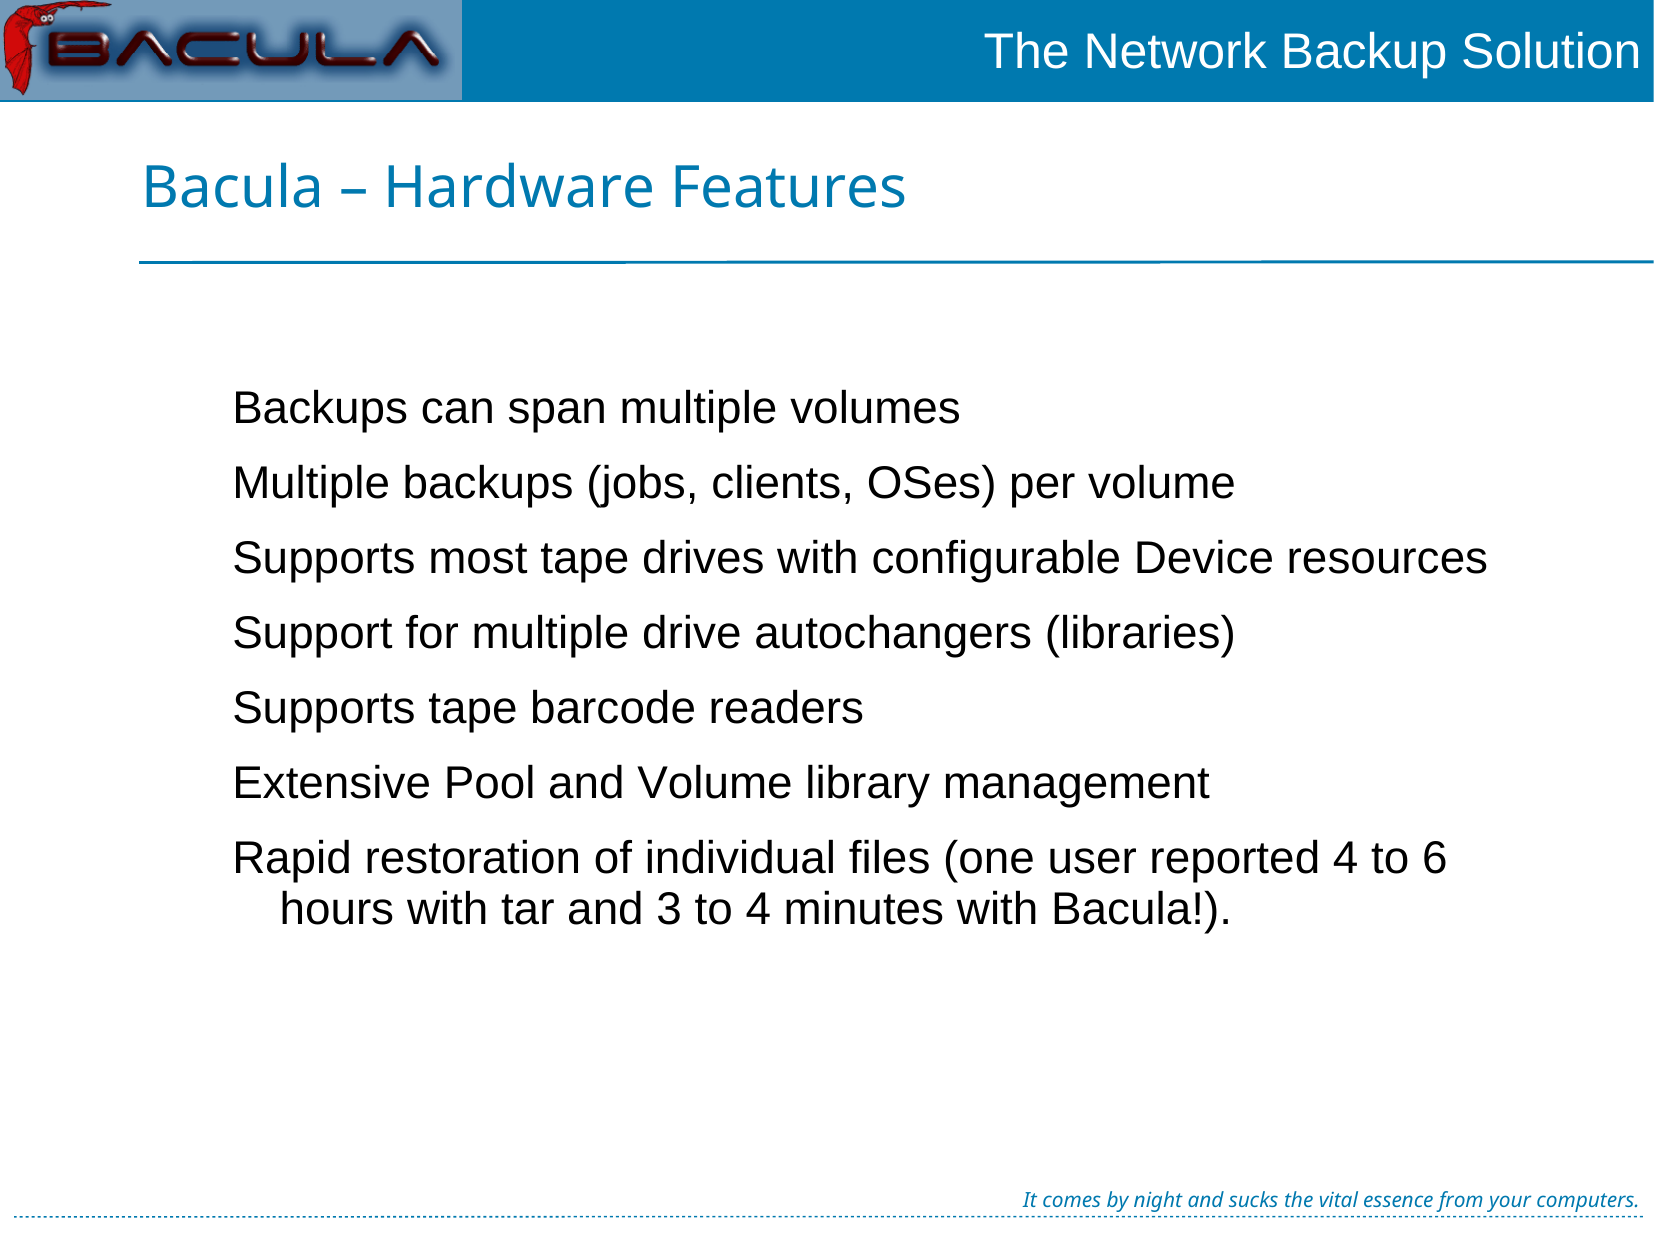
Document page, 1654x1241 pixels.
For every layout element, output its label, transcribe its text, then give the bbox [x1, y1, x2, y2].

title Bacula – Hardware Features [141, 112, 1501, 226]
picture [0, 0, 461, 99]
list Backups can span multiple volumes Multiple backups (jobs, clients, OSes) per volume Supports most tape drives with configurable Device resources Support for multiple drive autochangers (libraries) Supports tape barcode readers Extensive Pool and Volume library management Rapid restoration of individual files (one user reported 4 to 6 hours with tar and 3 to 4 minutes with Bacula!). [137, 382, 1531, 1134]
